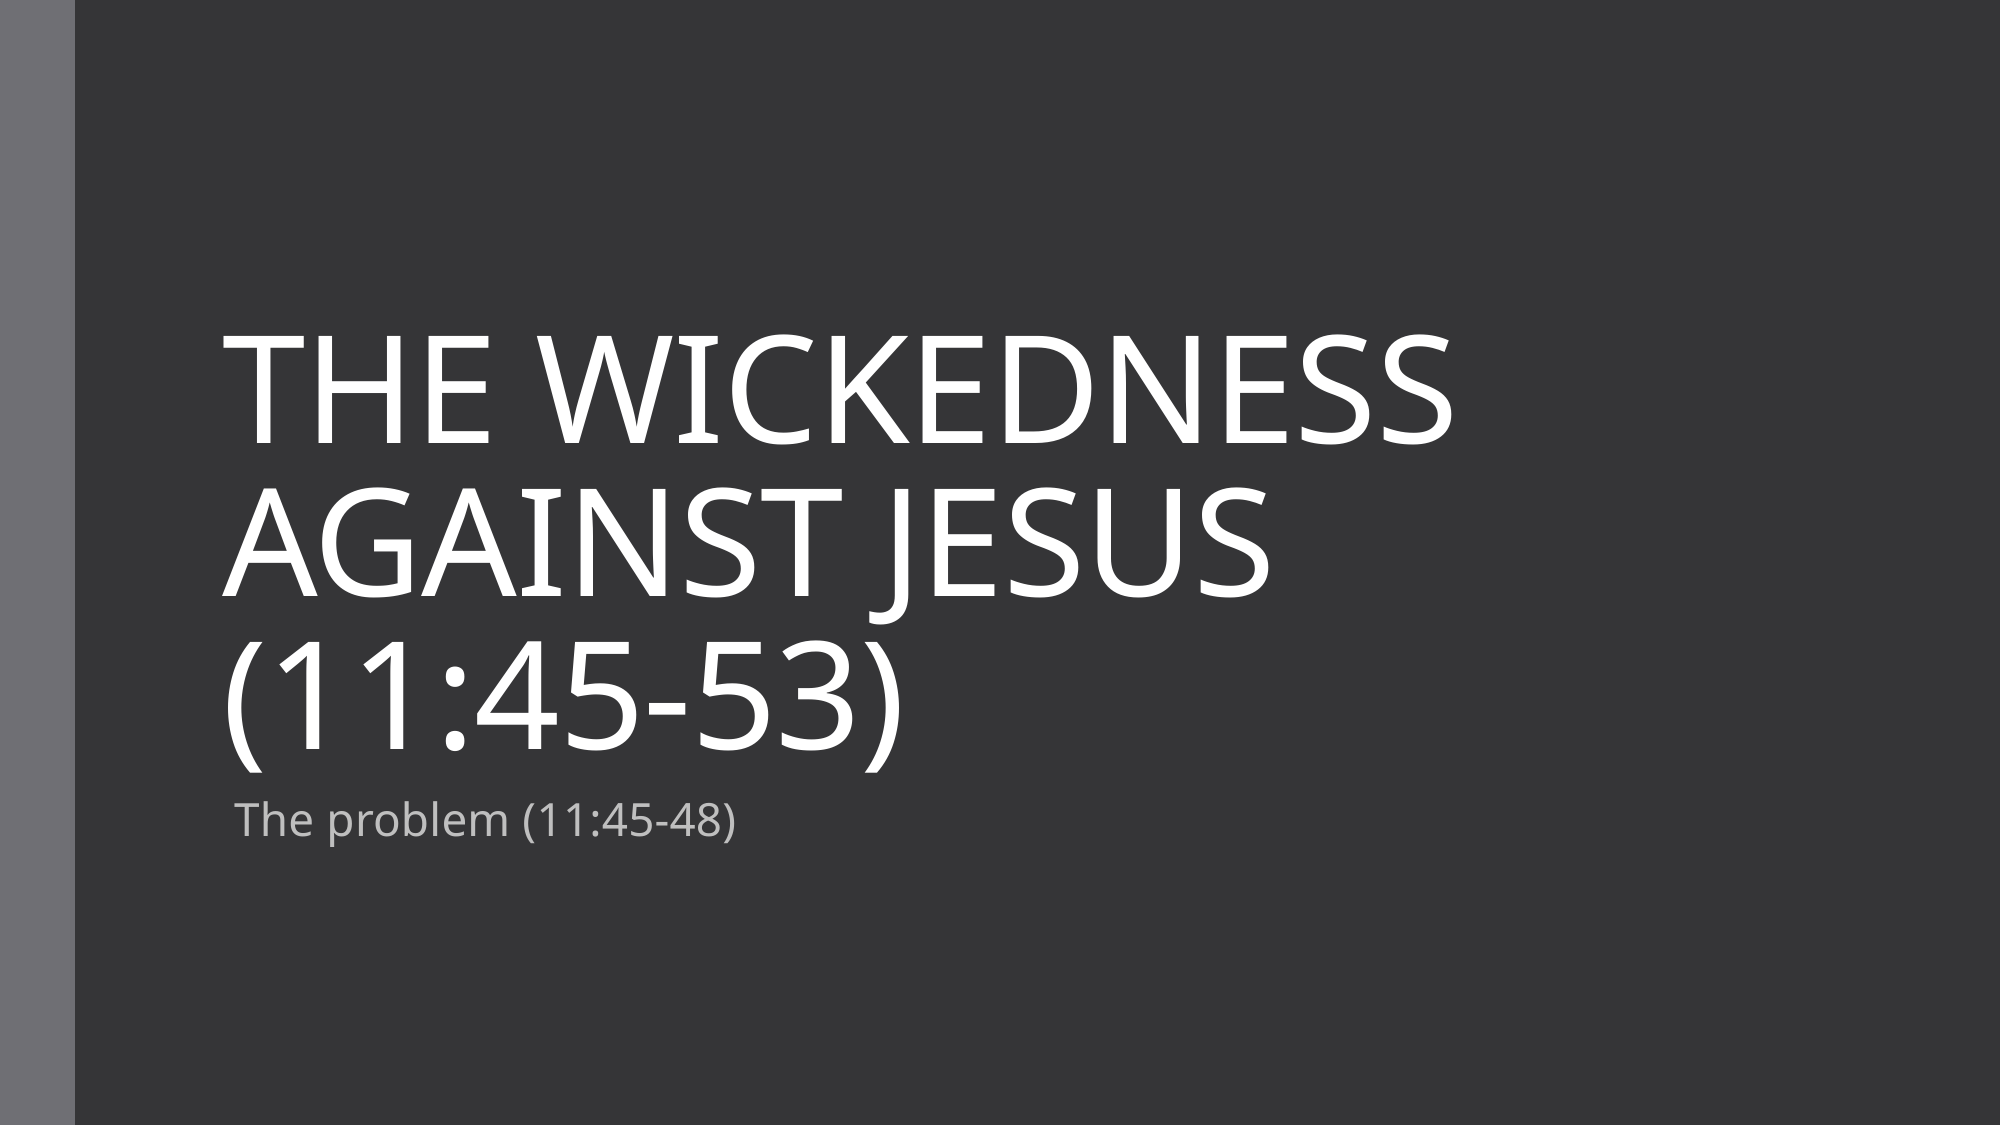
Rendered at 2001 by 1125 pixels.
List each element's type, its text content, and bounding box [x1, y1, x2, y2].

subtitle The problem (11:45-48) [206, 787, 1752, 1066]
title THE WICKEDNESS AGAINST JESUS (11:45-53) [206, 124, 1752, 787]
